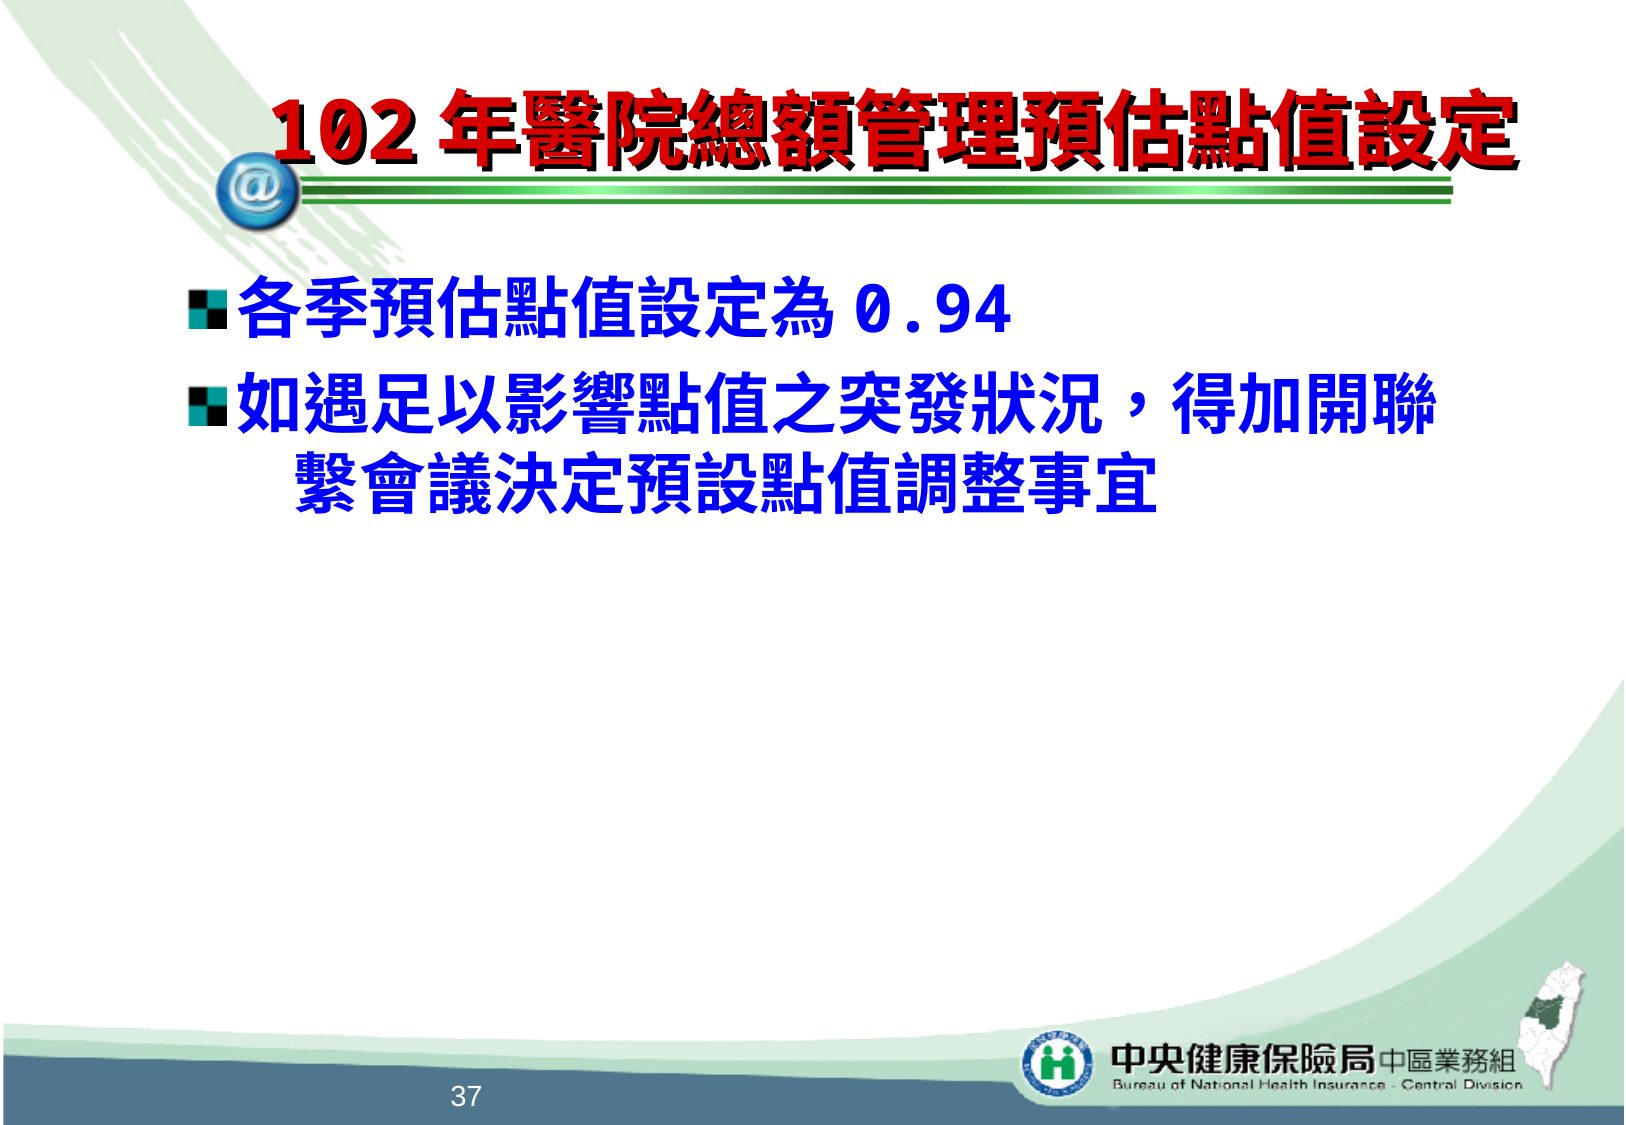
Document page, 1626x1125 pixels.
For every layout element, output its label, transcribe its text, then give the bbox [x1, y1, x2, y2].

title 102年醫院總額管理預估點值設定 [192, 32, 1593, 221]
text_box [435, 1065, 815, 1125]
list 各季預估點值設定為0.94 如遇足以影響點值之突發狀況，得加開聯繫會議決定預設點值調整事宜 [165, 257, 1499, 997]
